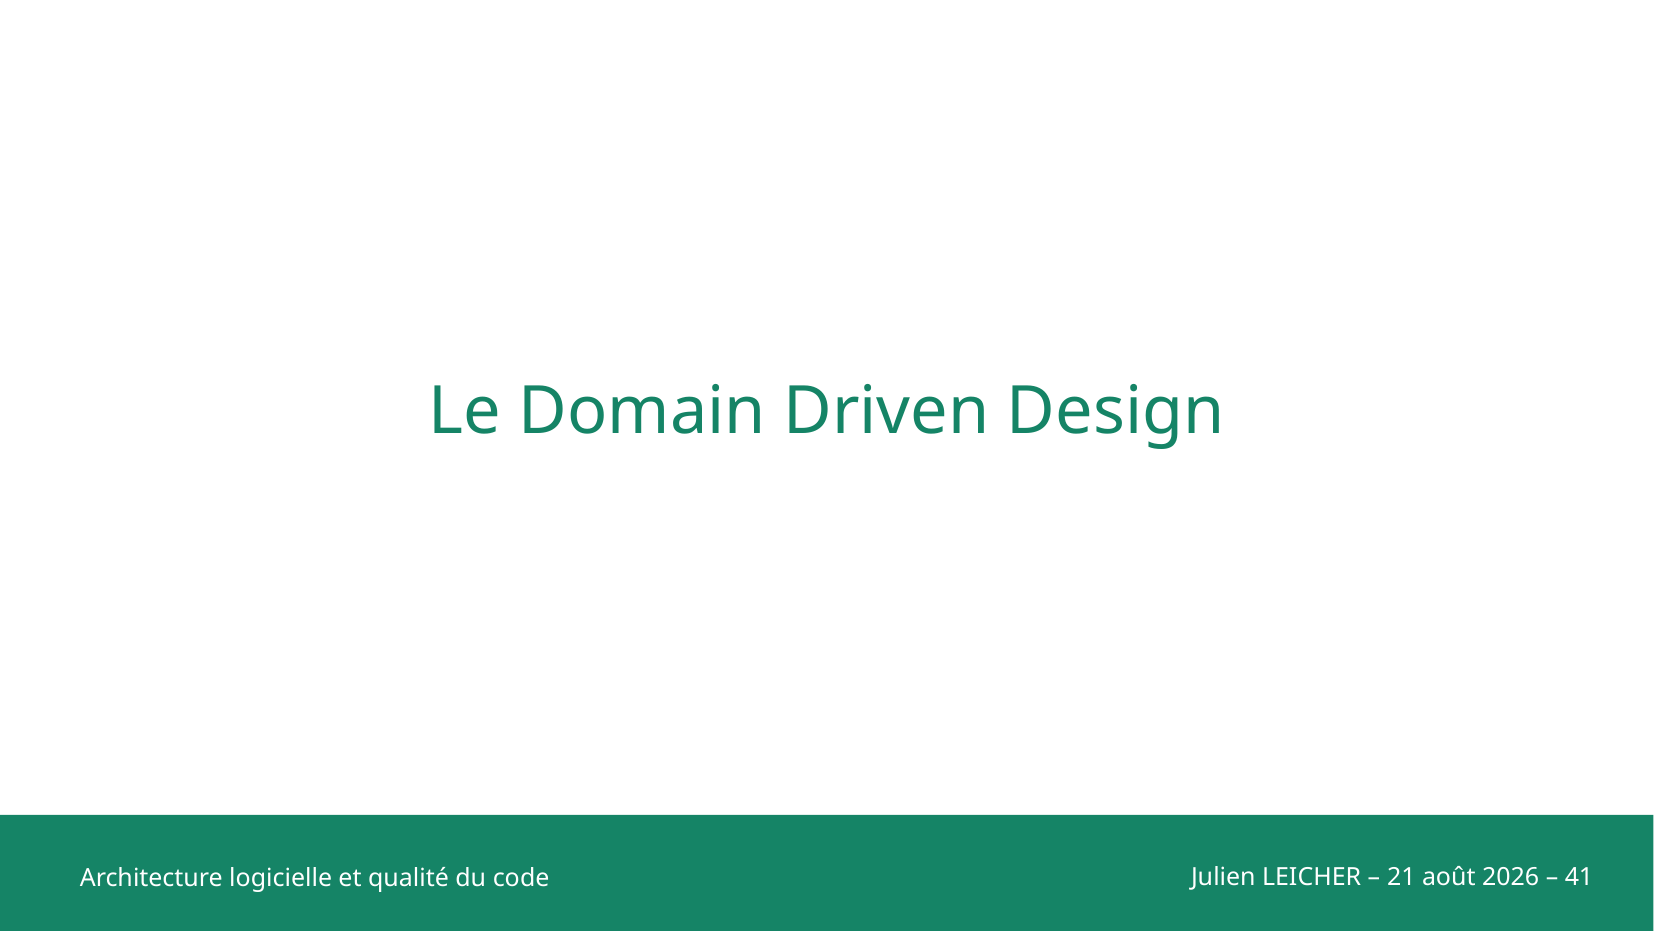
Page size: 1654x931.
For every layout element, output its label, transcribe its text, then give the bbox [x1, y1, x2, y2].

text_box Julien LEICHER – 4 mars 2022 – <numéro> [0, 814, 1654, 931]
text_box Architecture logicielle et qualité du code [64, 852, 798, 898]
text_box Le Domain Driven Design [0, 0, 1654, 814]
